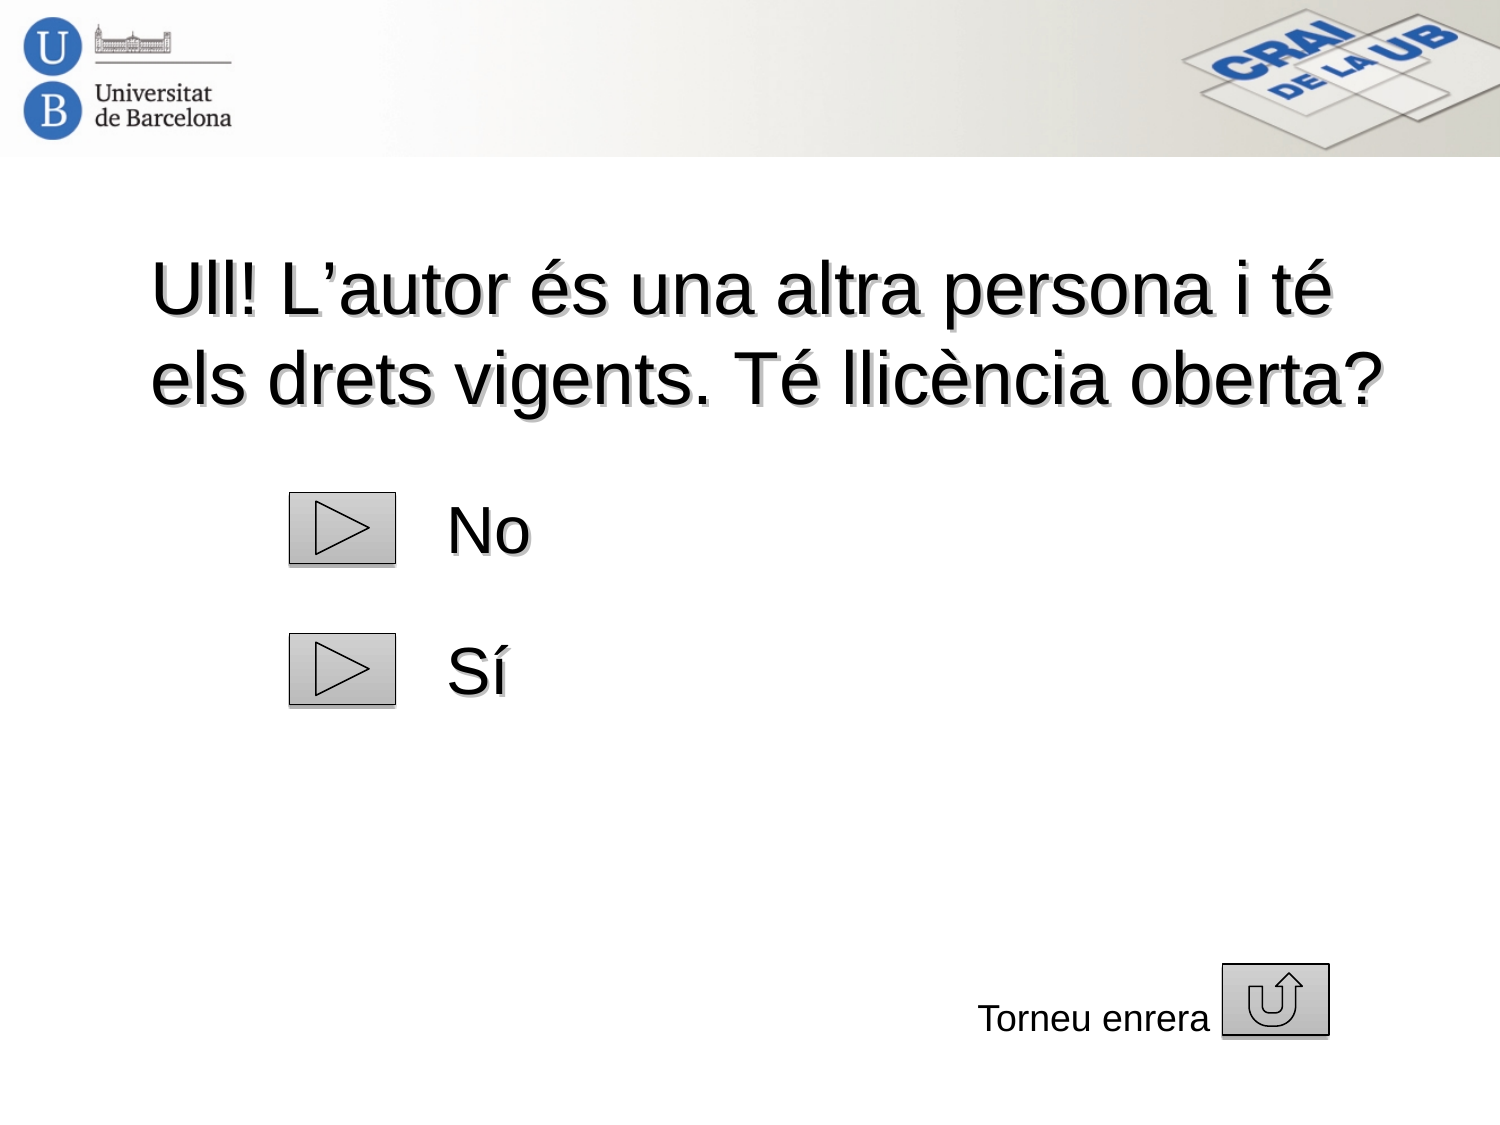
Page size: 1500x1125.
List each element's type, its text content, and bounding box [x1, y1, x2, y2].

text_box Torneu enrera [962, 986, 1235, 1047]
text_box Sí [431, 620, 999, 717]
text_box No [431, 479, 999, 576]
text_box [1222, 964, 1329, 1036]
text_box [289, 492, 396, 564]
text_box [289, 633, 396, 705]
title Ull! L’autor és una altra persona i té els drets vigents. Té llicència oberta? [135, 231, 1436, 420]
